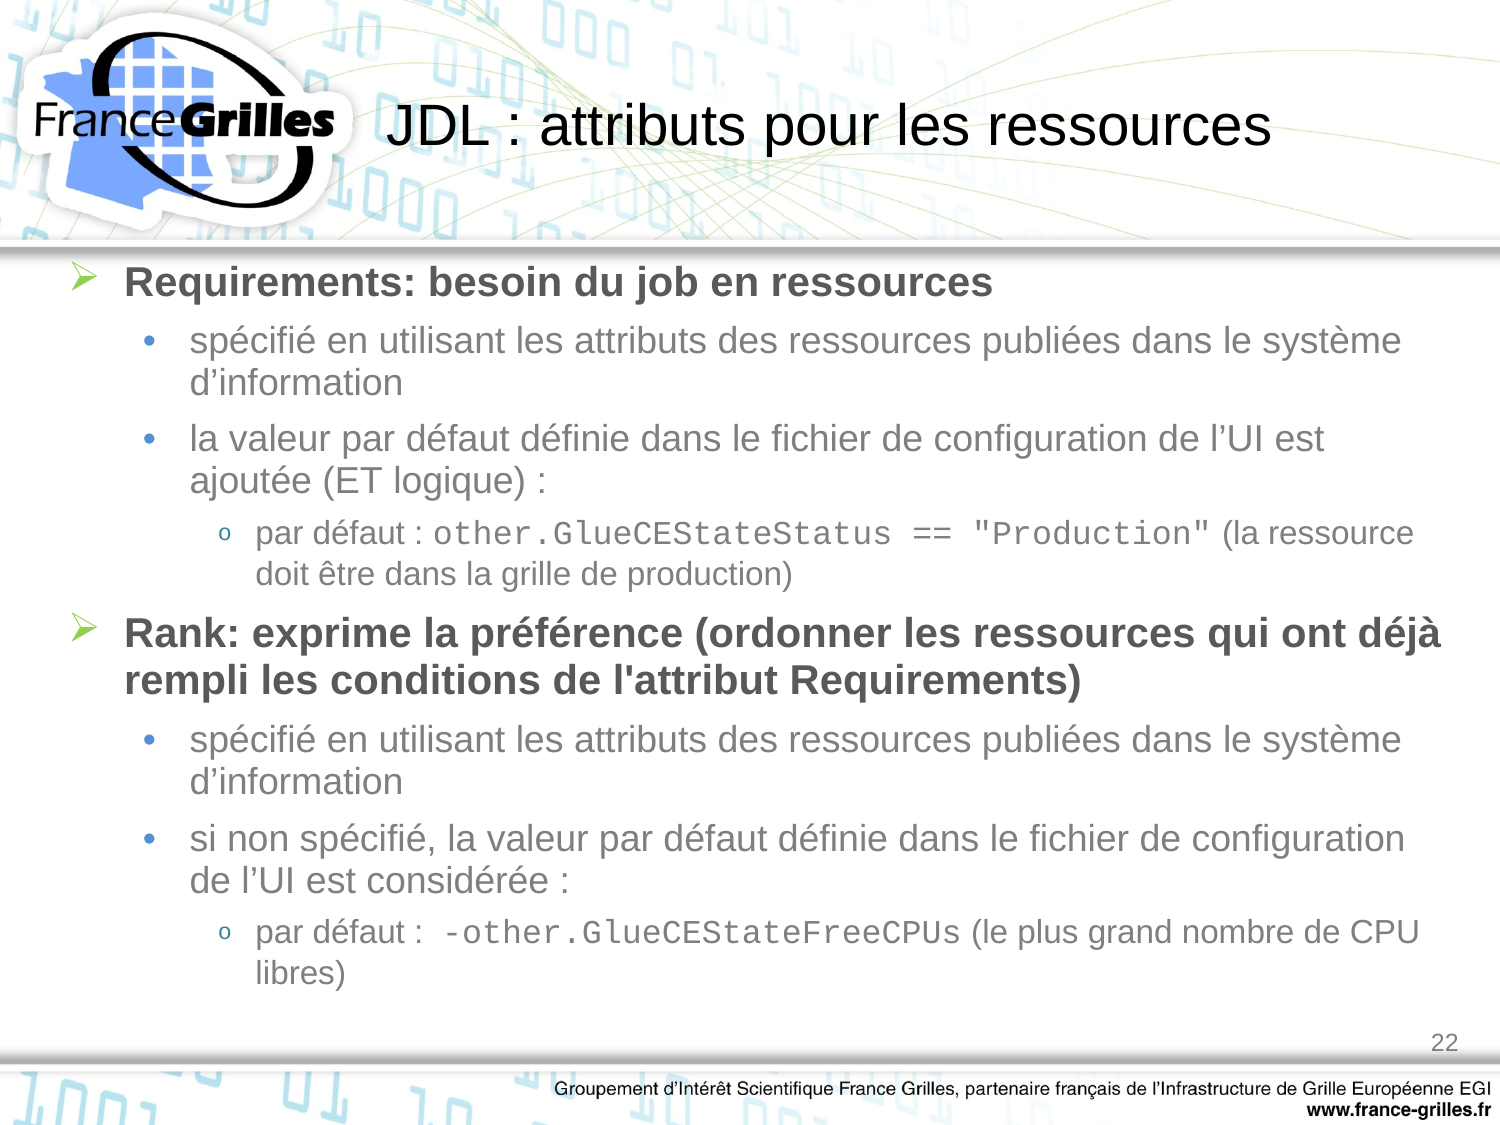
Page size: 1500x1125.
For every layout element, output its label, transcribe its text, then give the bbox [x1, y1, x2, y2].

list Requirements: besoin du job en ressources spécifié en utilisant les attributs des ressources publiées dans le système d’information la valeur par défaut définie dans le fichier de configuration de l’UI est ajoutée (ET logique) : par défaut : other.GlueCEStateStatus == "Production" (la ressource doit être dans la grille de production)‏ Rank: exprime la préférence (ordonner les ressources qui ont déjà rempli les conditions de l'attribut Requirements)‏ spécifié en utilisant les attributs des ressources publiées dans le système d’information si non spécifié, la valeur par défaut définie dans le fichier de configuration de l’UI est considérée : par défaut : -other.GlueCEStateFreeCPUs (le plus grand nombre de CPU libres)‏ [53, 250, 1459, 1066]
picture [0, 0, 1500, 1125]
title JDL : attributs pour les ressources [372, 7, 1459, 244]
